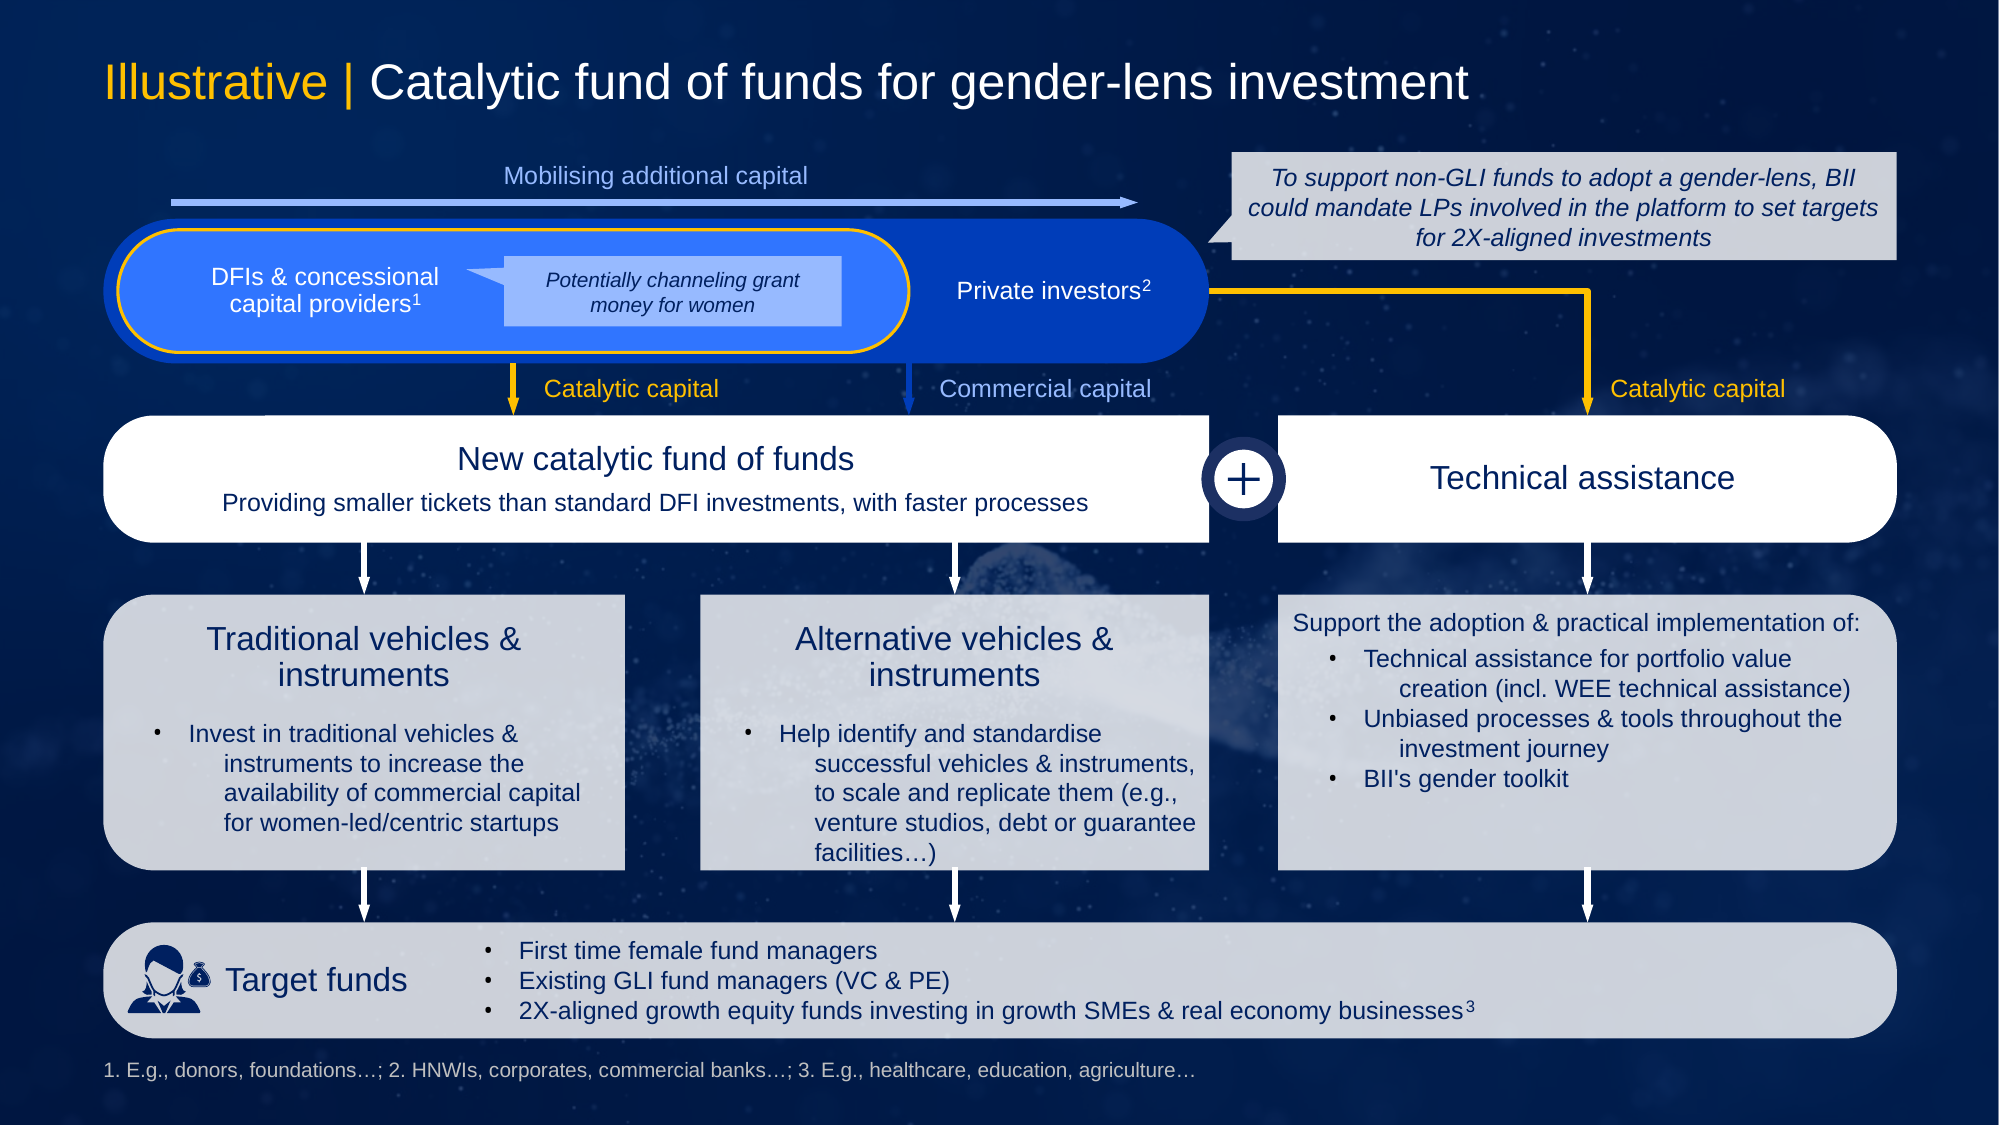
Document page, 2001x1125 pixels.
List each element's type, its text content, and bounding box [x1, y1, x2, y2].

text_box [0, 0, 1999, 1125]
text_box To support non-GLI funds to adopt a gender-lens, BII could mandate LPs involved in the platform to set targets for 2X-aligned investments [1207, 152, 1897, 261]
text_box Catalytic capital [1600, 369, 1796, 410]
title Illustrative | Catalytic fund of funds for gender-lens investment [103, 55, 1897, 111]
text_box Potentially channeling grant money for women [466, 256, 842, 327]
text_box Private investors2 [938, 256, 1170, 327]
text_box Support the adoption & practical implementation of: Technical assistance for portfolio value creation (incl. WEE technical assistance) Unbiased processes & tools throughout the investment journey BII's gender toolkit [1292, 609, 1883, 795]
text_box Technical assistance [1317, 440, 1858, 518]
text_box Help identify and standardise successful vehicles & instruments, to scale and replicate them (e.g., venture studios, debt or guarantee facilities…) [708, 717, 1202, 839]
text_box Mobilising additional capital [470, 156, 842, 197]
text_box Traditional vehicles & instruments [117, 621, 611, 695]
text_box Invest in traditional vehicles & instruments to increase the availability of commercial capital for women-led/centric startups [117, 717, 611, 839]
text_box 1. E.g., donors, foundations…; 2. HNWIs, corporates, commercial banks…; 3. E.g., healthcare, education, agriculture… [103, 1059, 1585, 1082]
text_box Commercial capital [938, 369, 1154, 410]
text_box Target funds [217, 962, 416, 999]
text_box Alternative vehicles & instruments [708, 621, 1202, 695]
text_box Catalytic capital [534, 369, 730, 410]
text_box First time female fund managers Existing GLI fund managers (VC & PE) 2X-aligned growth equity funds investing in growth SMEs & real economy businesses3 [448, 934, 1881, 1026]
text_box DFIs & concessional capital providers1 [180, 256, 471, 327]
text_box New catalytic fund of funds Providing smaller tickets than standard DFI investments, with faster processes [159, 440, 1154, 518]
